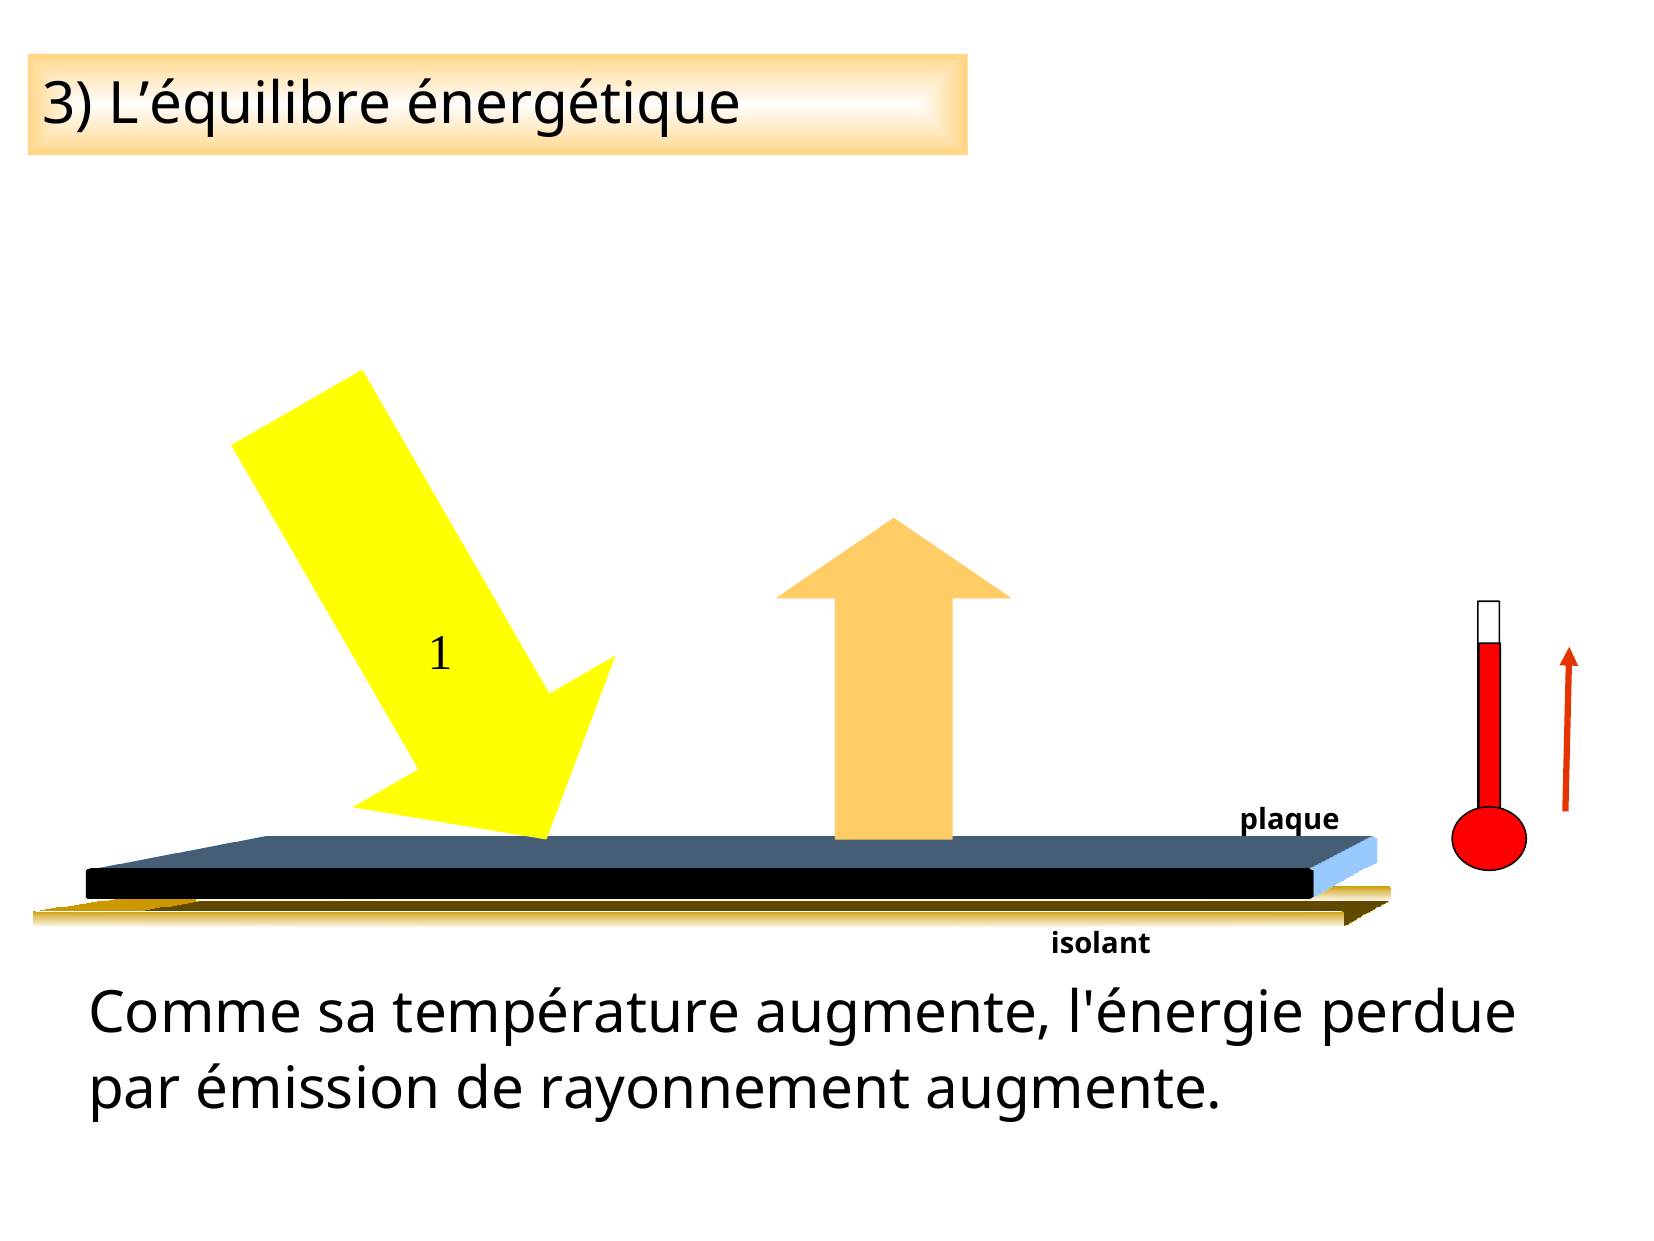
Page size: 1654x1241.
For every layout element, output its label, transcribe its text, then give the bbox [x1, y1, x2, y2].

text_box 1 [427, 616, 463, 687]
picture [21, 826, 1406, 939]
text_box [775, 517, 1012, 840]
text_box [1470, 601, 1527, 871]
text_box 3) L’équilibre énergétique [27, 53, 967, 155]
text_box [27, 53, 968, 156]
text_box isolant [1035, 915, 1288, 963]
text_box Comme sa température augmente, l'énergie perdue par émission de rayonnement augmente. [73, 963, 1611, 1201]
text_box [231, 369, 616, 840]
text_box plaque [1224, 791, 1477, 866]
